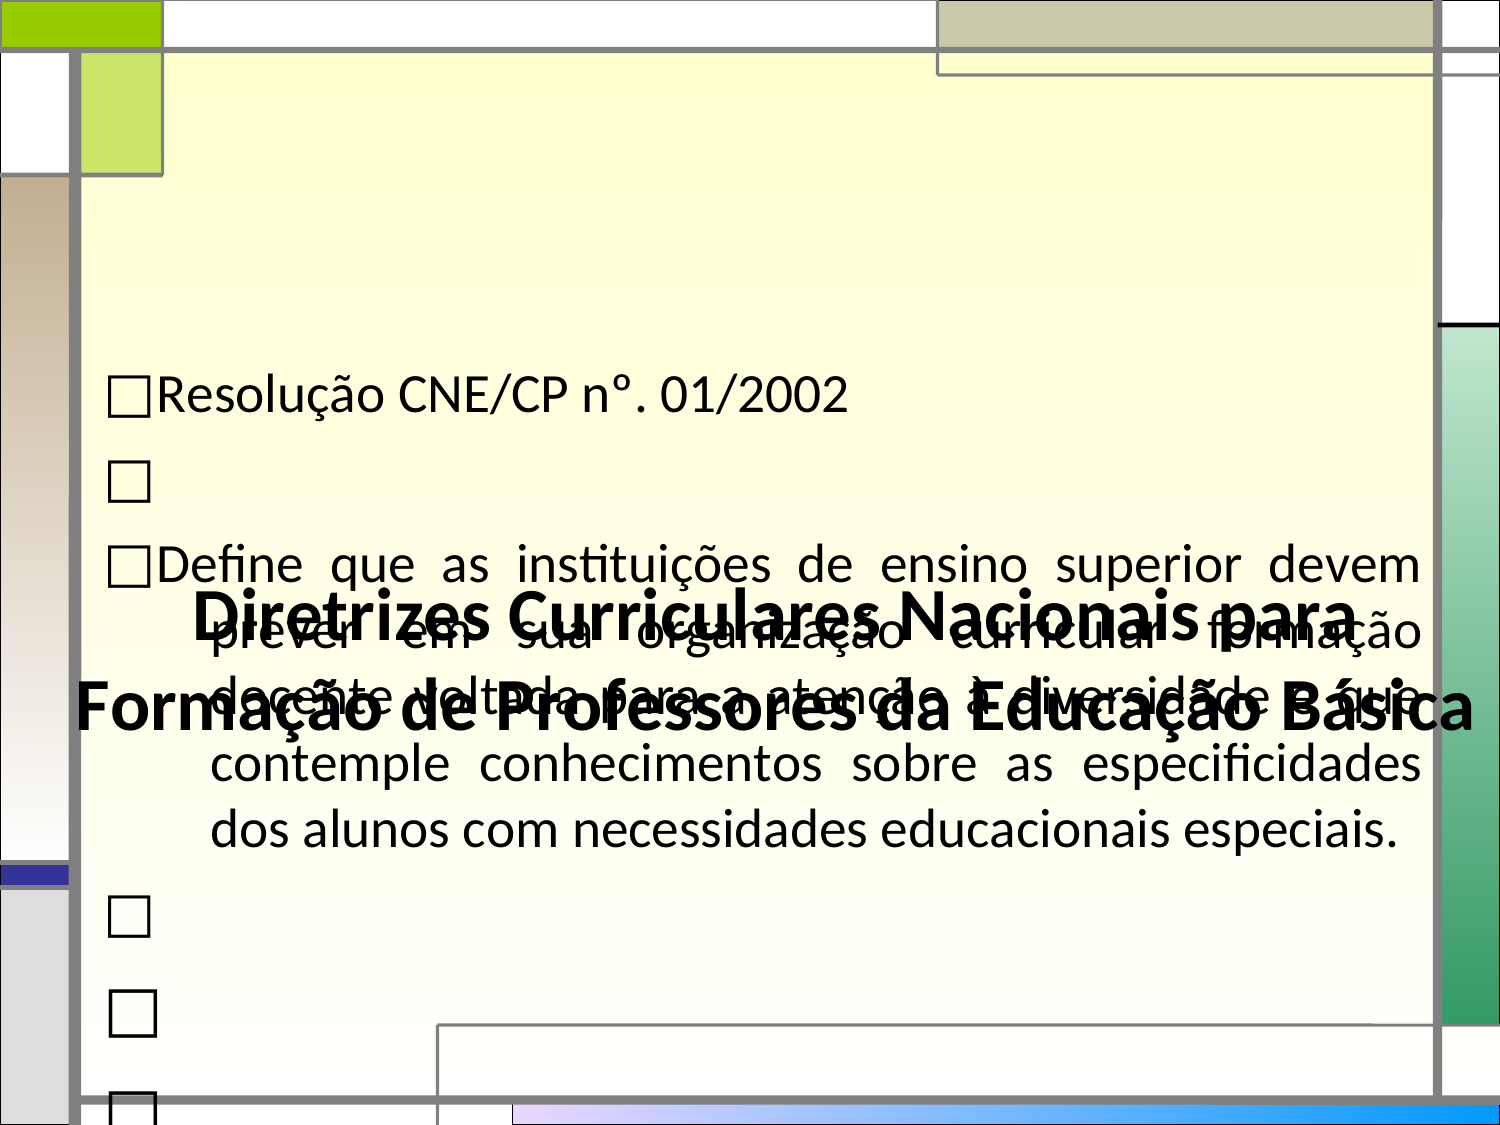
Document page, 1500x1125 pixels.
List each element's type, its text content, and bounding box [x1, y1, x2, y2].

list Resolução CNE/CP nº. 01/2002 Define que as instituições de ensino superior devem prever em sua organização curricular formação docente voltada para a atenção à diversidade e que contemple conhecimentos sobre as especificidades dos alunos com necessidades educacionais especiais. [88, 349, 1439, 911]
title Diretrizes Curriculares Nacionais para Formação de Professores da Educação Básica [53, 78, 1500, 232]
